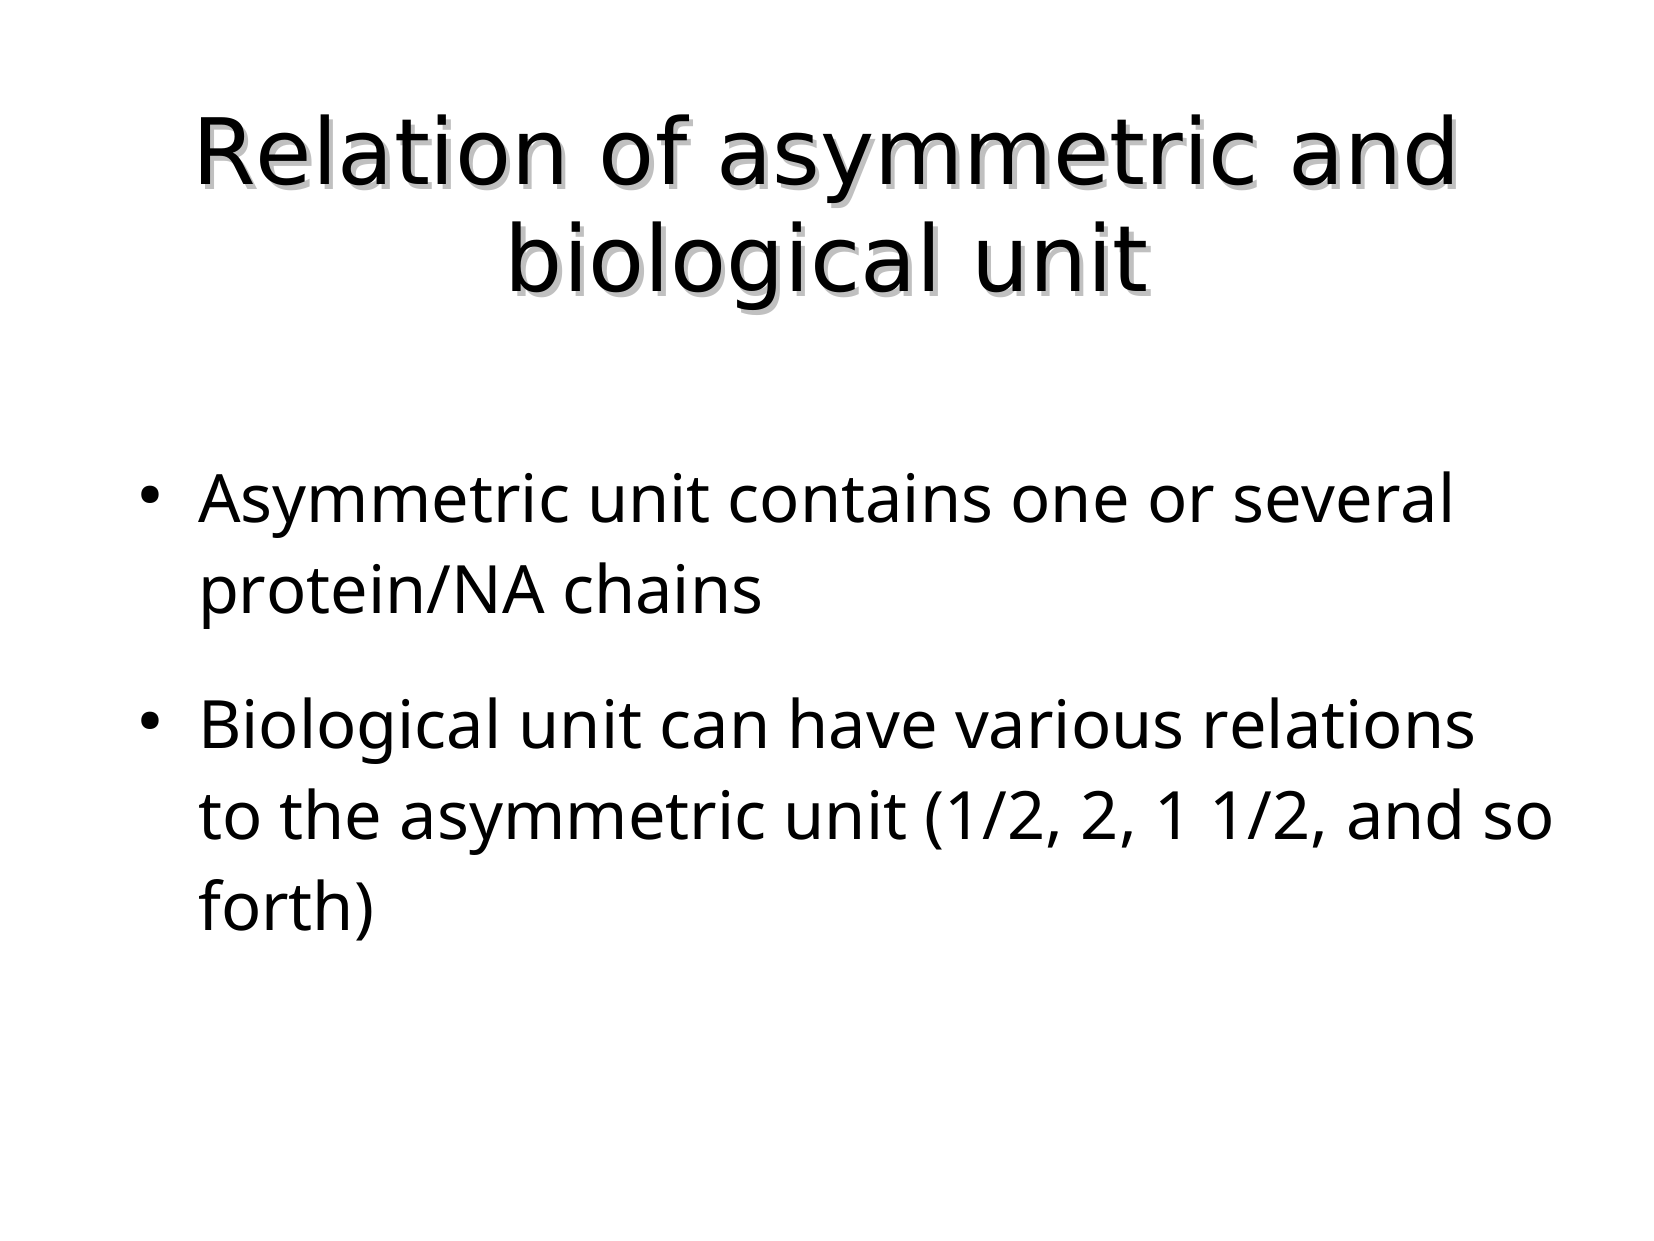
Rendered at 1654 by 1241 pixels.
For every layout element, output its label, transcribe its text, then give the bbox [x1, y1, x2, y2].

text_box Asymmetric unit contains one or several protein/NA chains Biological unit can have various relations to the asymmetric unit (1/2, 2, 1 1/2, and so forth) [123, 451, 1559, 1032]
title Relation of asymmetric and biological unit [121, 99, 1534, 314]
